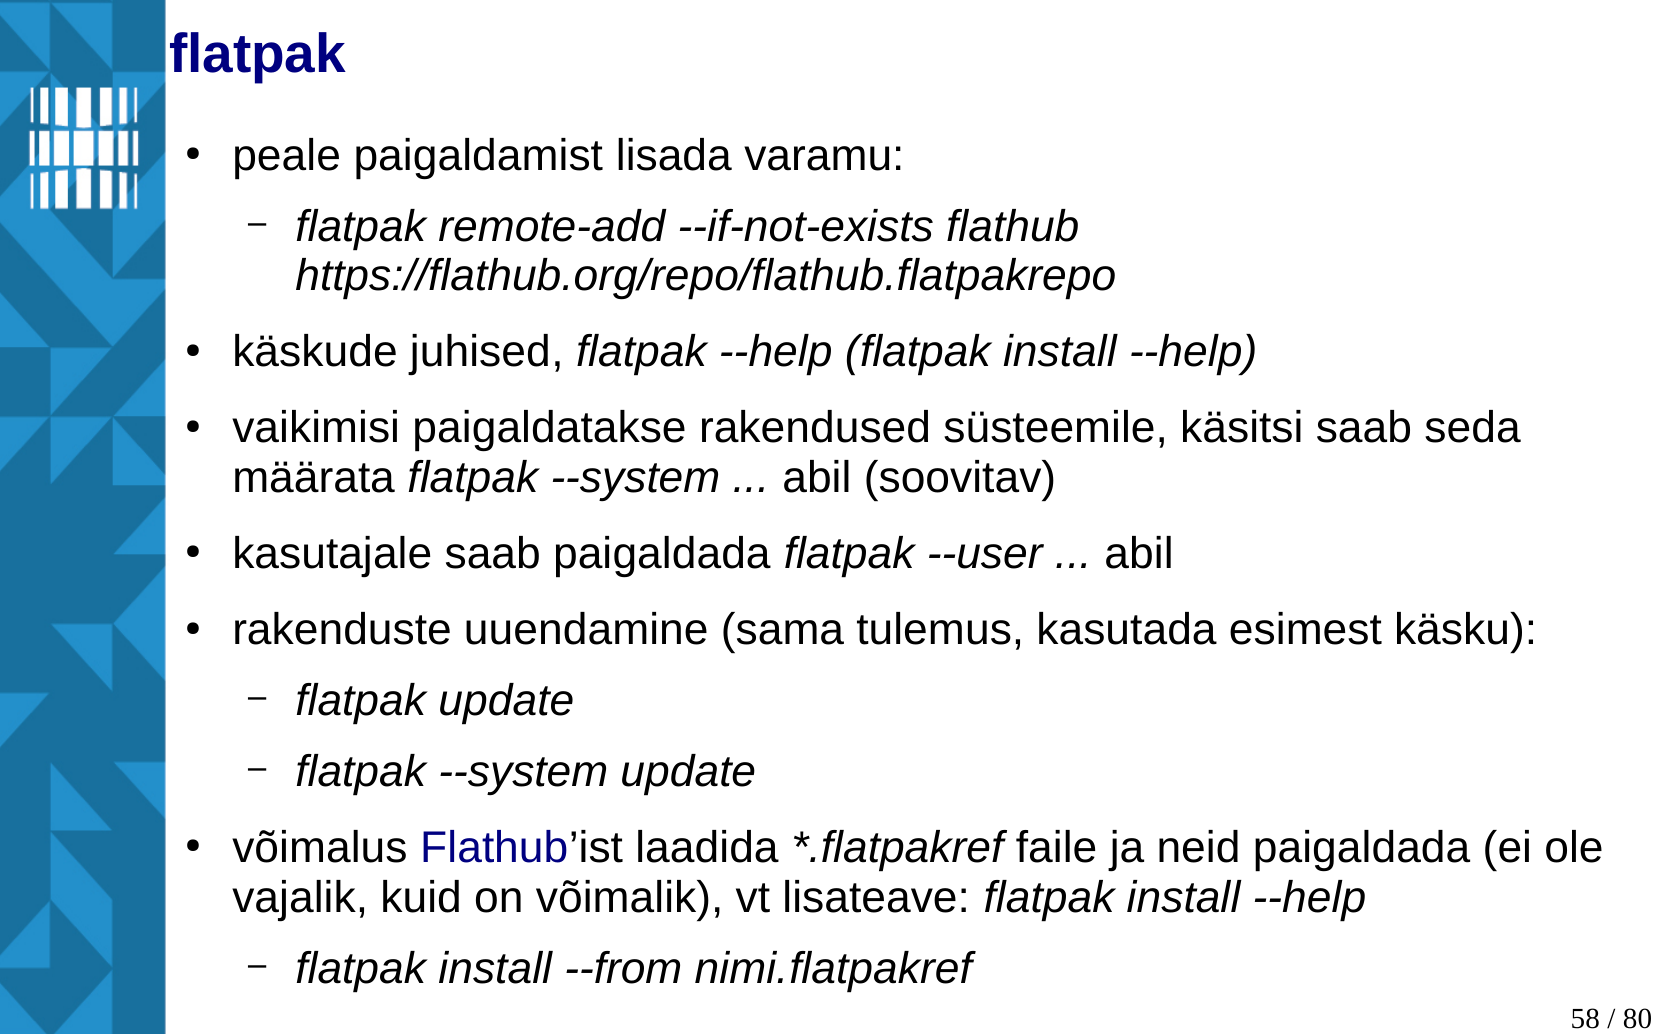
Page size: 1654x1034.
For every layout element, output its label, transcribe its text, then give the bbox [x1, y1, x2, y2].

list peale paigaldamist lisada varamu: flatpak remote-add --if-not-exists flathub https://flathub.org/repo/flathub.flatpakrepo käskude juhised, flatpak --help (flatpak install --help) vaikimisi paigaldatakse rakendused süsteemile, käsitsi saab seda määrata flatpak --system ... abil (soovitav) kasutajale saab paigaldada flatpak --user ... abil rakenduste uuendamine (sama tulemus, kasutada esimest käsku): flatpak update flatpak --system update võimalus Flathub’ist laadida *.flatpakref faile ja neid paigaldada (ei ole vajalik, kuid on võimalik), vt lisateave: flatpak install --help flatpak install --from nimi.flatpakref [169, 129, 1630, 997]
title flatpak [169, 11, 1571, 95]
